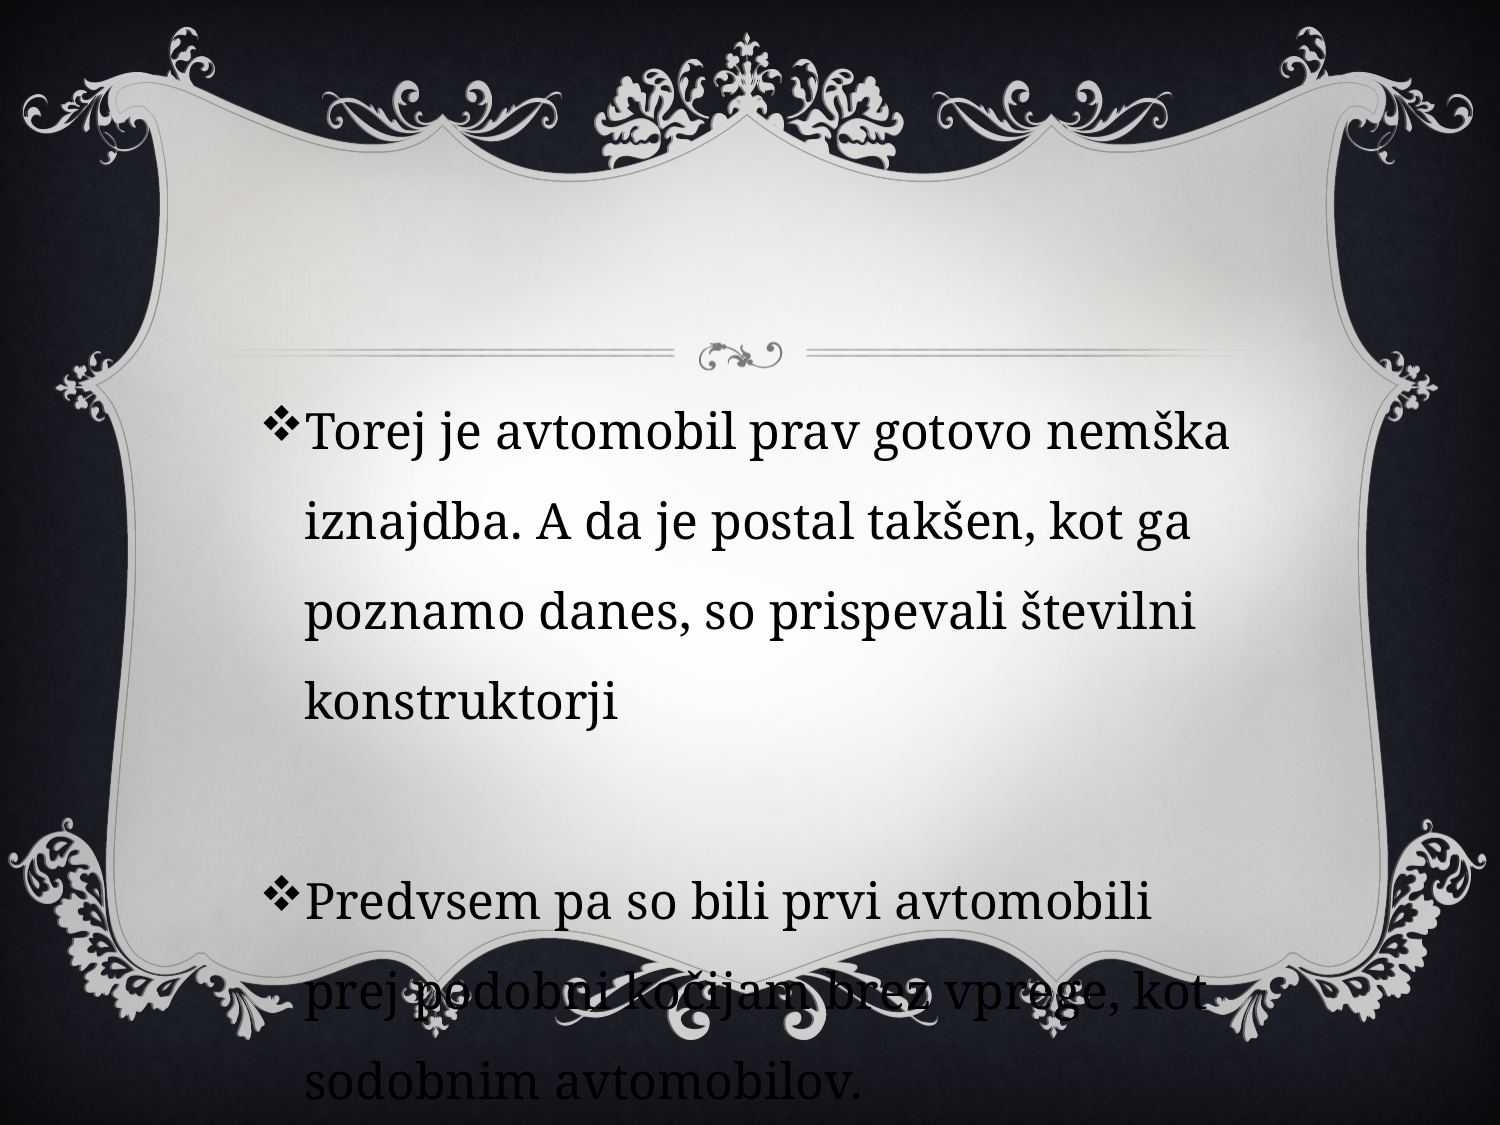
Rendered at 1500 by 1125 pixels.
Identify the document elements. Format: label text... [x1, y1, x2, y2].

list Torej je avtomobil prav gotovo nemška iznajdba. A da je postal takšen, kot ga poznamo danes, so prispevali številni konstruktorji Predvsem pa so bili prvi avtomobili prej podobni kočijam brez vprege, kot sodobnim avtomobilov. [218, 361, 1269, 874]
picture [0, 0, 1500, 1125]
